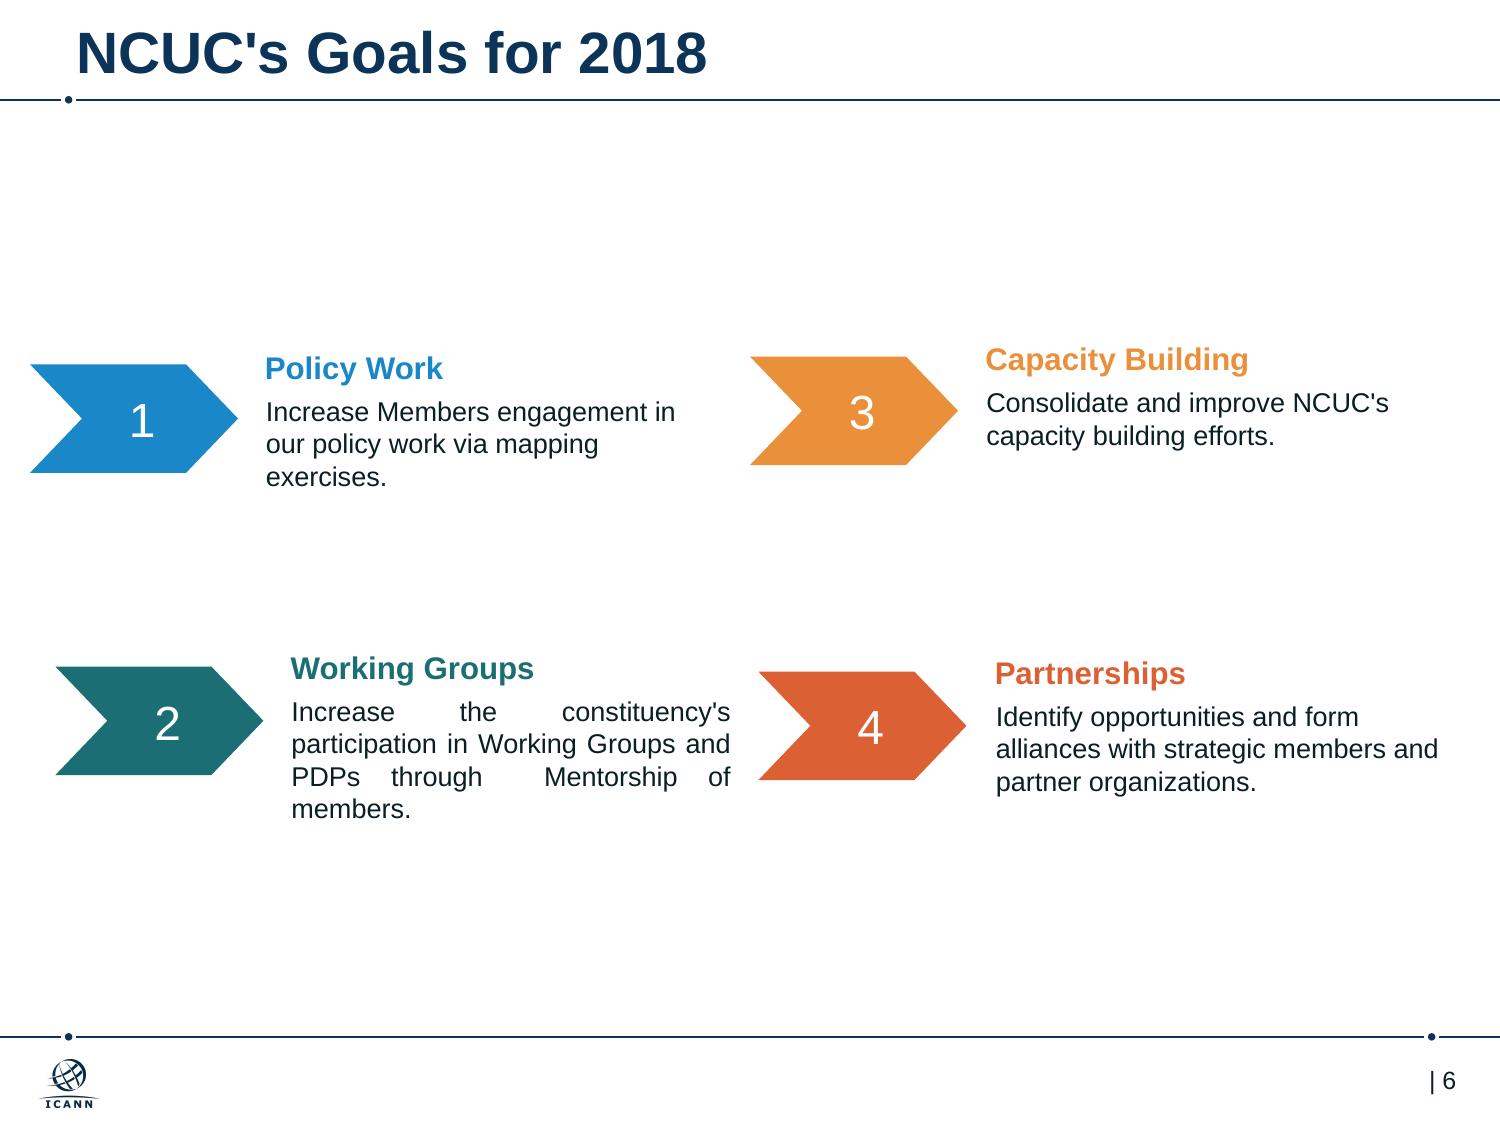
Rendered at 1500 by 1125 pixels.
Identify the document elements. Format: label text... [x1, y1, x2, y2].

text_box Identify opportunities and form alliances with strategic members and partner organizations. [991, 692, 1456, 805]
text_box 3 [750, 356, 959, 466]
text_box Working Groups [286, 644, 541, 694]
text_box 2 [55, 666, 264, 776]
text_box Policy Work [260, 344, 649, 394]
text_box Capacity Building [980, 336, 1328, 385]
picture [38, 1059, 100, 1108]
text_box 1 [30, 364, 239, 473]
title NCUC's Goals for 2018 [61, 7, 1376, 82]
text_box 4 [758, 671, 967, 781]
text_box Increase the constituency's participation in Working Groups and PDPs through Mentorship of members. [287, 686, 735, 832]
text_box Increase Members engagement in our policy work via mapping exercises. [261, 386, 710, 500]
text_box Partnerships [990, 650, 1280, 699]
text_box Consolidate and improve NCUC's capacity building efforts. [981, 378, 1430, 459]
